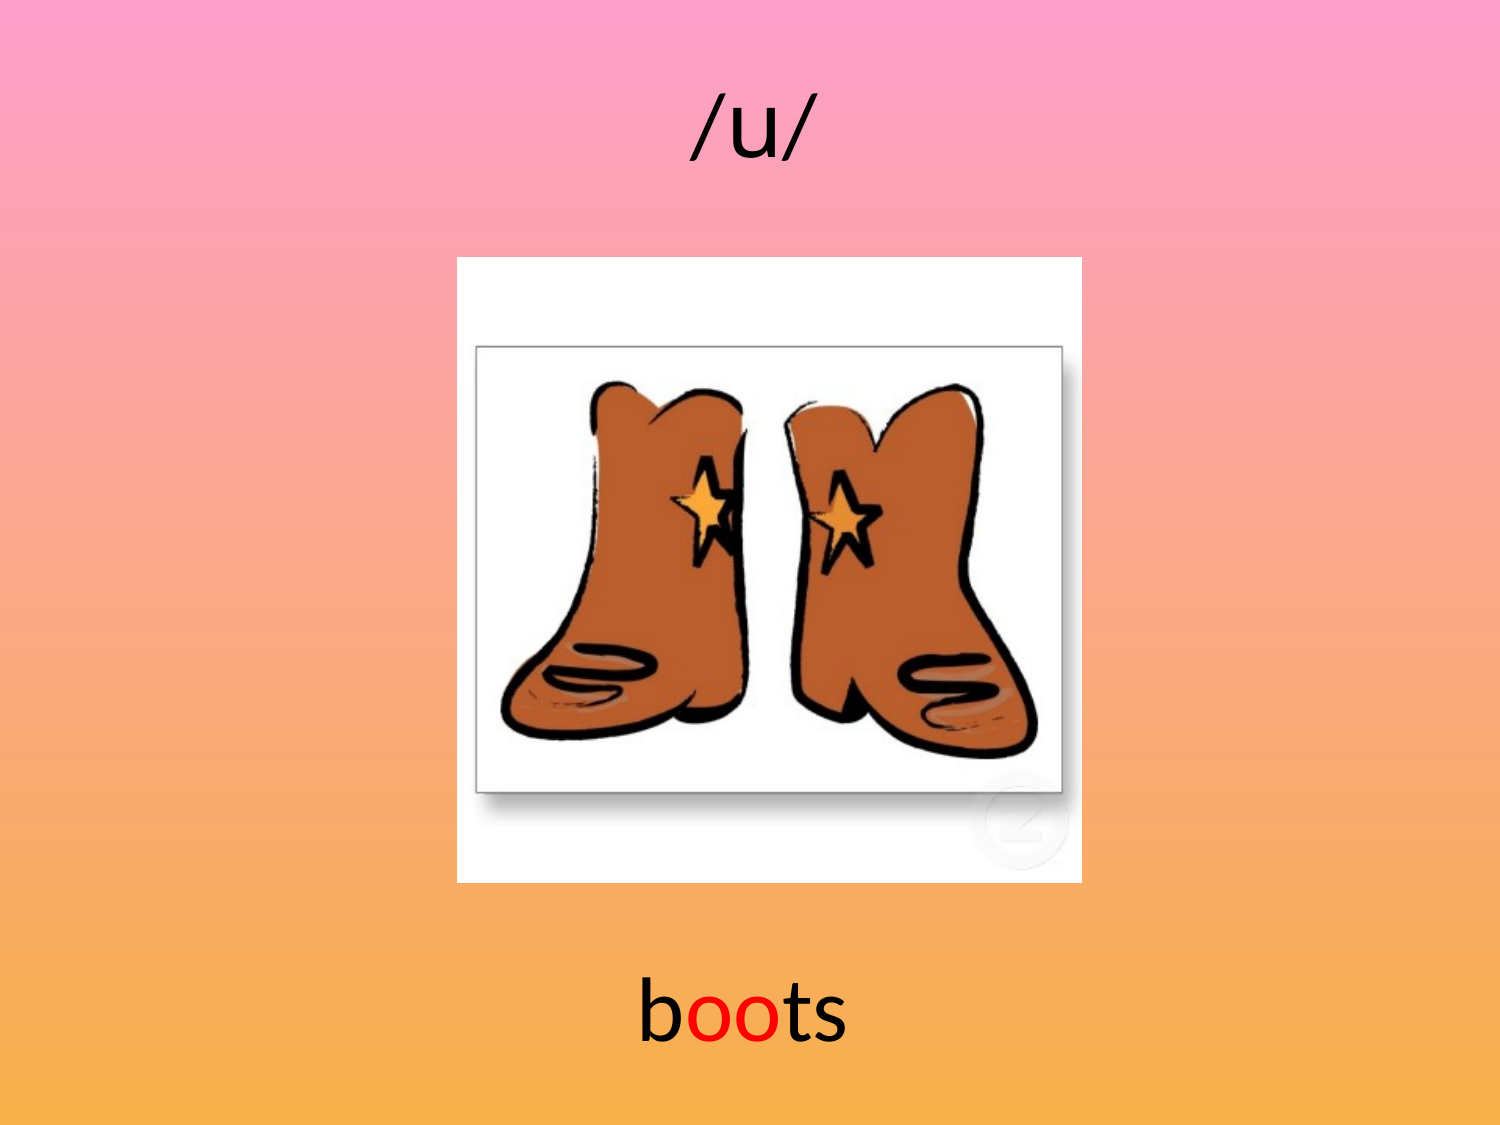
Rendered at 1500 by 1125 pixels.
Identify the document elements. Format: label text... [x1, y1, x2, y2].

text_box /u/ [117, 0, 1393, 242]
text_box boots [105, 883, 1381, 1125]
picture [457, 257, 1082, 883]
